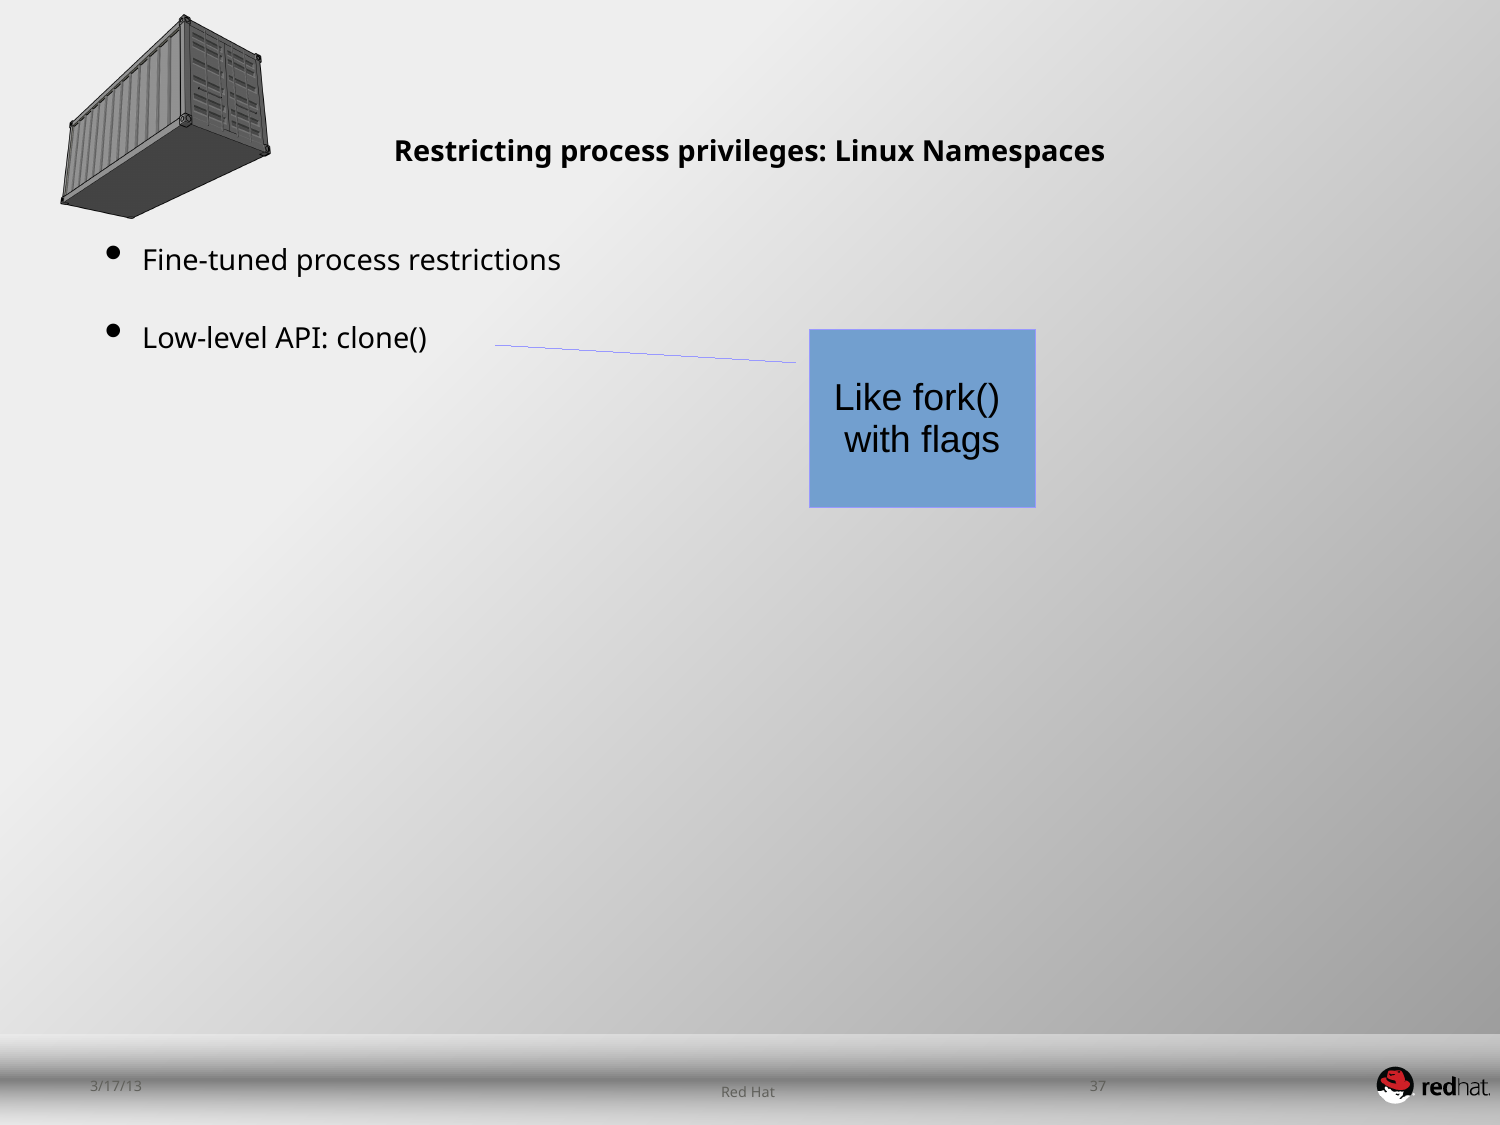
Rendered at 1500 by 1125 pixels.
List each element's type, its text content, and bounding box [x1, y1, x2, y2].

slide_number <number> [1074, 1051, 1337, 1112]
footer Red Hat [300, 1065, 1200, 1110]
slide_number 3/17/13 [75, 1051, 425, 1112]
picture [60, 14, 271, 219]
text_box Like fork() with flags [810, 330, 1035, 507]
picture [1364, 1057, 1500, 1110]
title Restricting process privileges: Linux Namespaces [271, 22, 1426, 188]
list Fine-tuned process restrictions Low-level API: clone() [74, 209, 1425, 1012]
